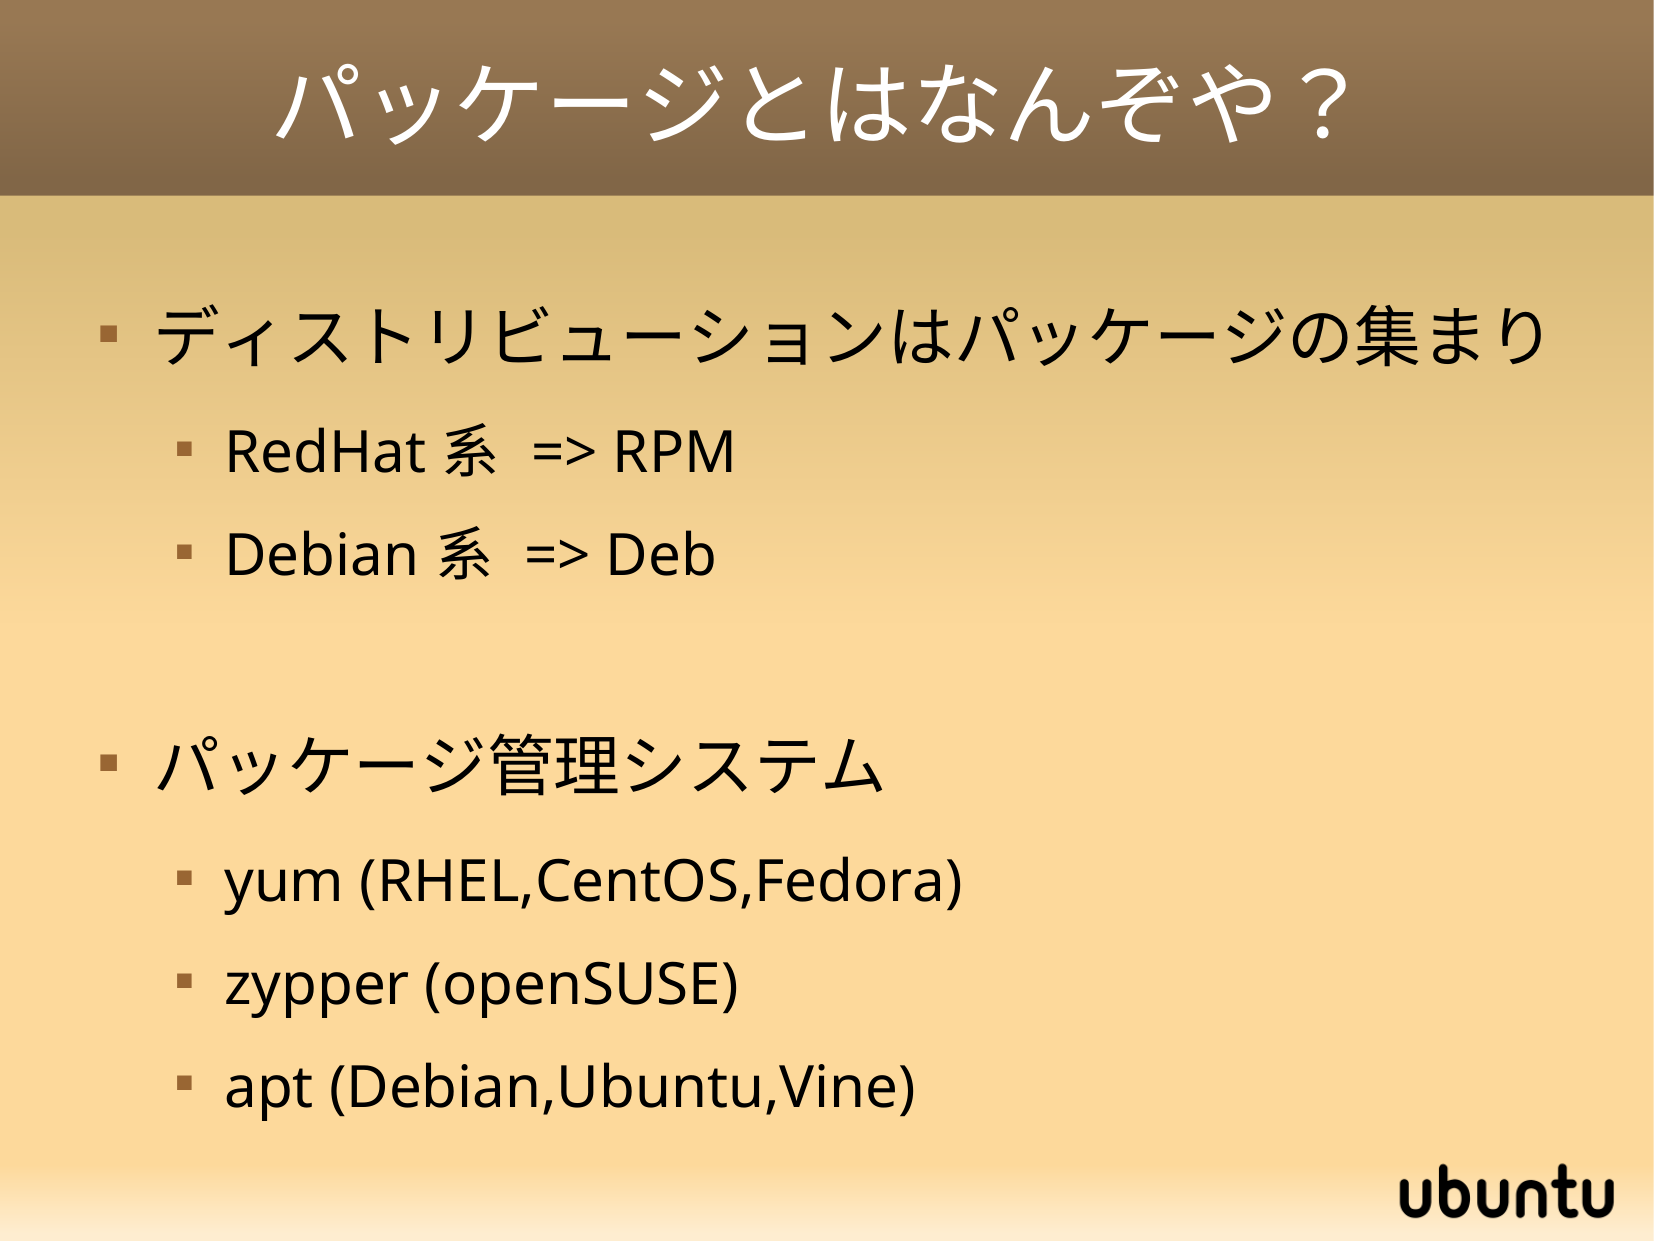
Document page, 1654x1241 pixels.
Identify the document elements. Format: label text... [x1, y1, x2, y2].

title パッケージとはなんぞや？ [76, 0, 1565, 208]
list ディストリビューションはパッケージの集まり RedHat系 => RPM Debian系 => Deb パッケージ管理システム yum (RHEL,CentOS,Fedora) zypper (openSUSE) apt (Debian,Ubuntu,Vine) [82, 290, 1571, 1094]
picture [0, 0, 1654, 1241]
